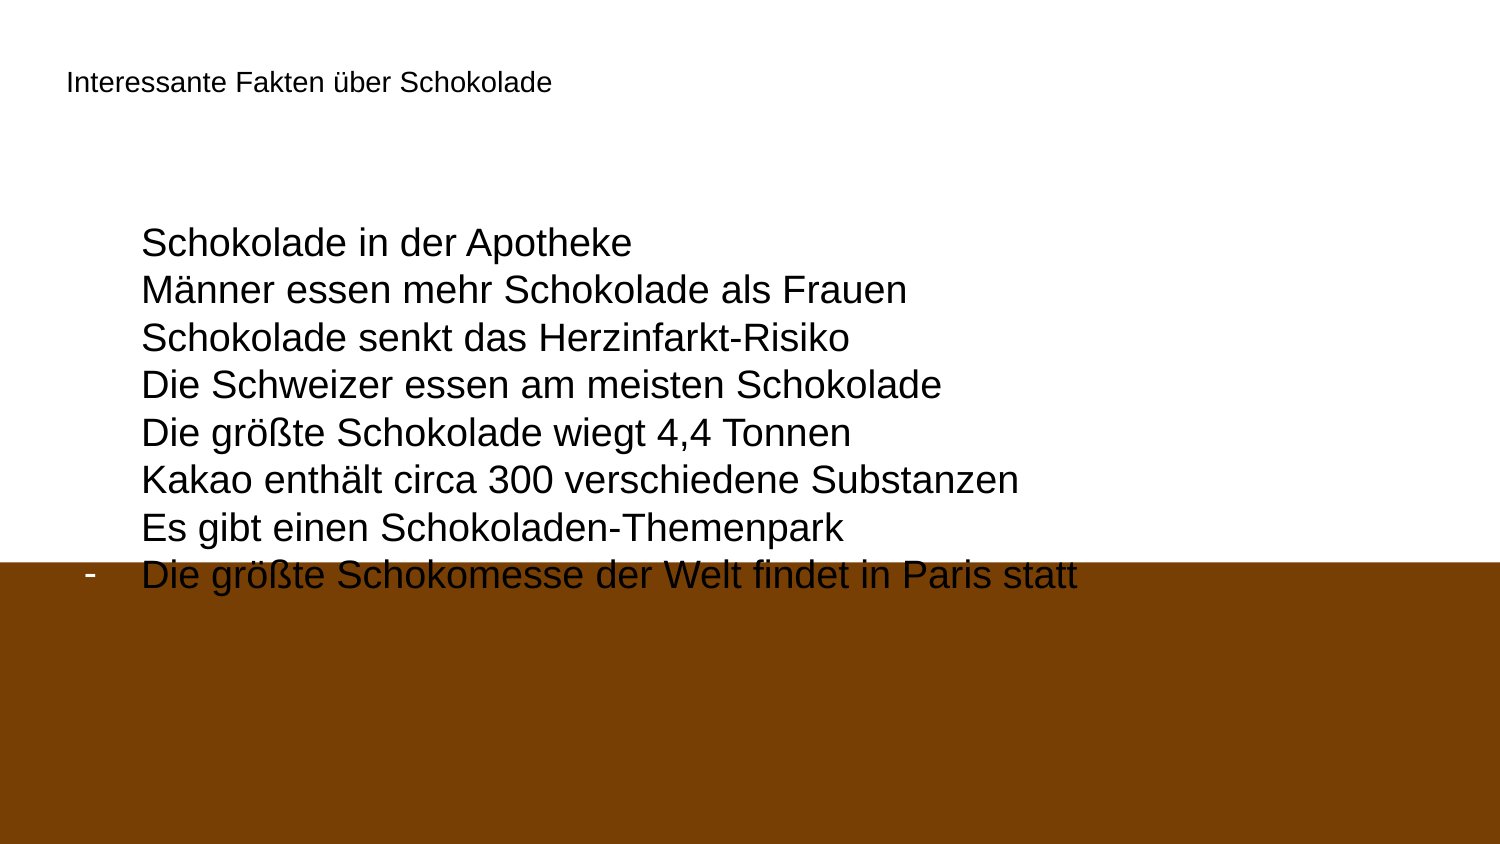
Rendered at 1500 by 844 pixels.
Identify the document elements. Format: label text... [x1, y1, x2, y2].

title Interessante Fakten über Schokolade [51, 48, 1449, 180]
list Schokolade in der Apotheke Männer essen mehr Schokolade als Frauen Schokolade senkt das Herzinfarkt-Risiko Die Schweizer essen am meisten Schokolade Die größte Schokolade wiegt 4,4 Tonnen Kakao enthält circa 300 verschiedene Substanzen Es gibt einen Schokoladen-Themenpark Die größte Schokomesse der Welt findet in Paris statt [51, 201, 1449, 750]
